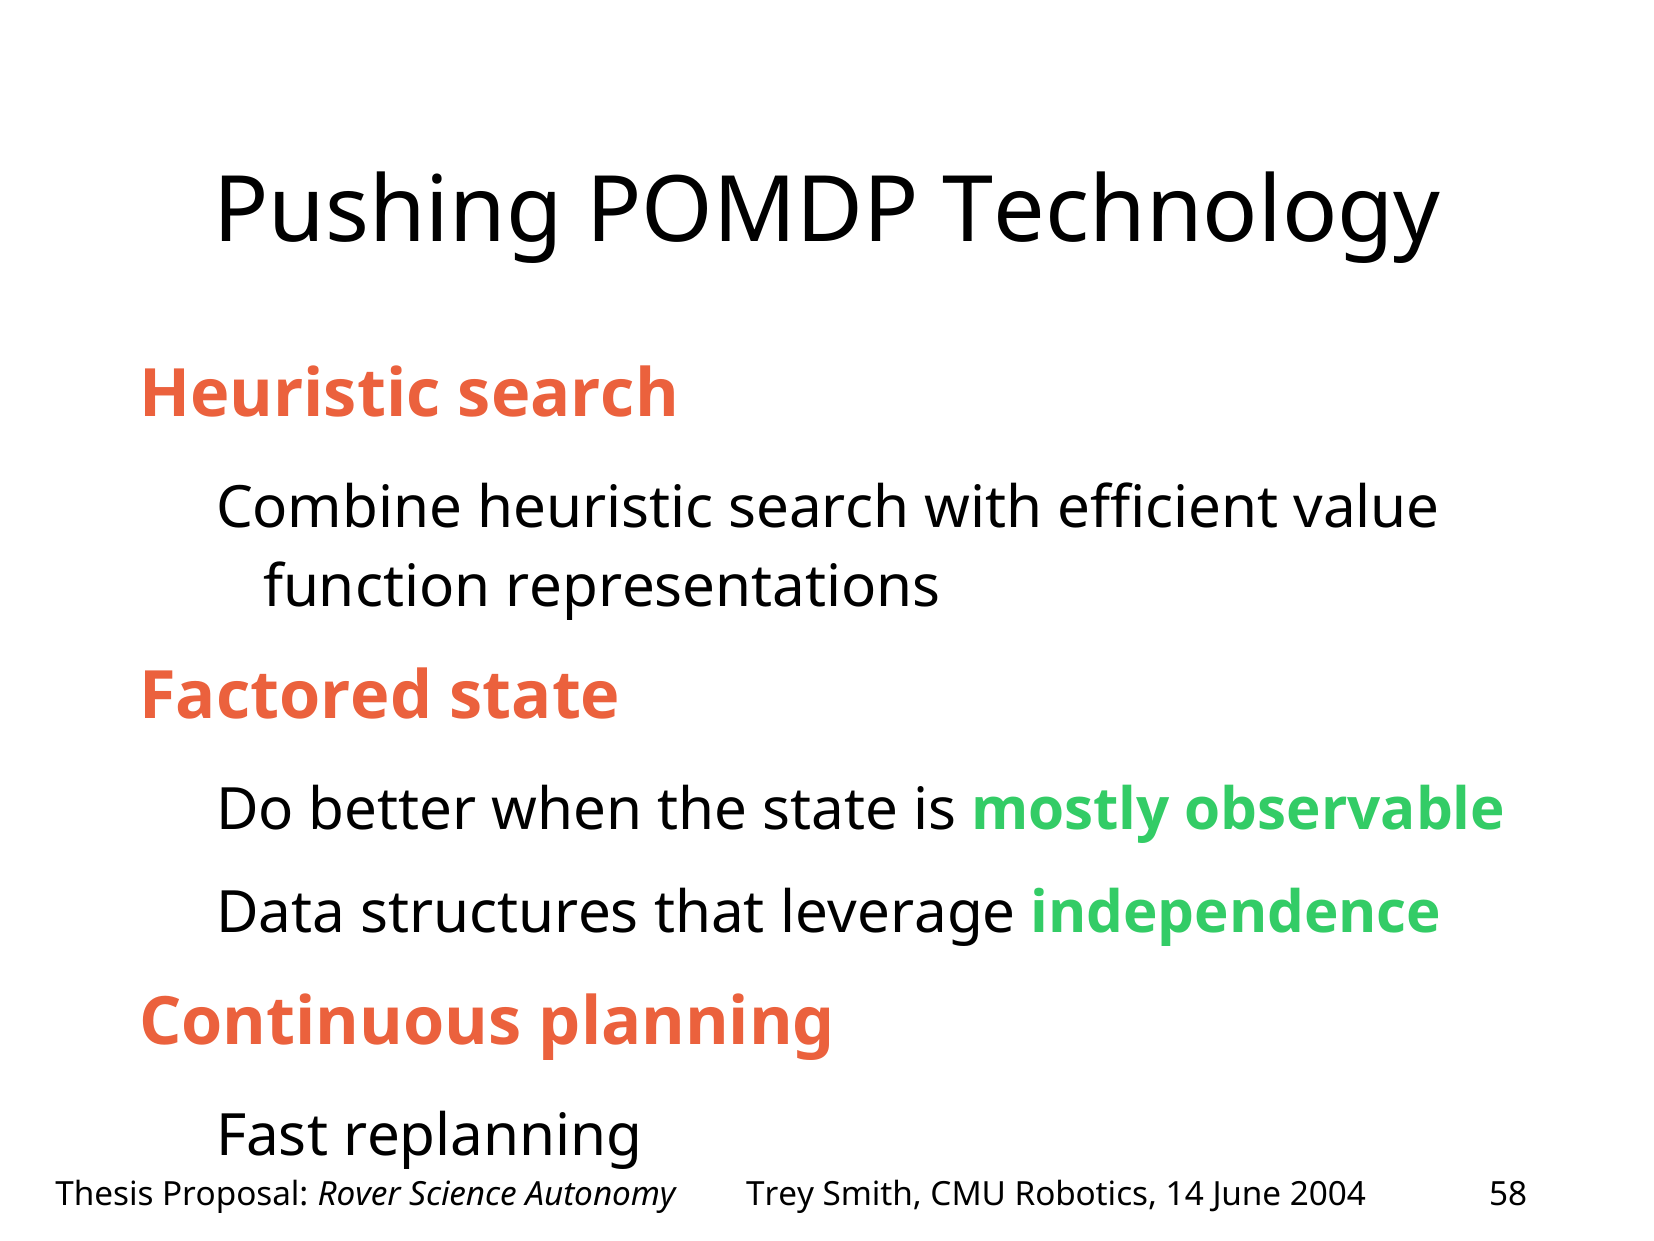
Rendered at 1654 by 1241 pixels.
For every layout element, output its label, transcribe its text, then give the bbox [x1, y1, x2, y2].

list Heuristic search Combine heuristic search with efficient value function representations Factored state Do better when the state is mostly observable Data structures that leverage independence Continuous planning Fast replanning [121, 344, 1534, 1127]
title Pushing POMDP Technology [121, 102, 1534, 311]
